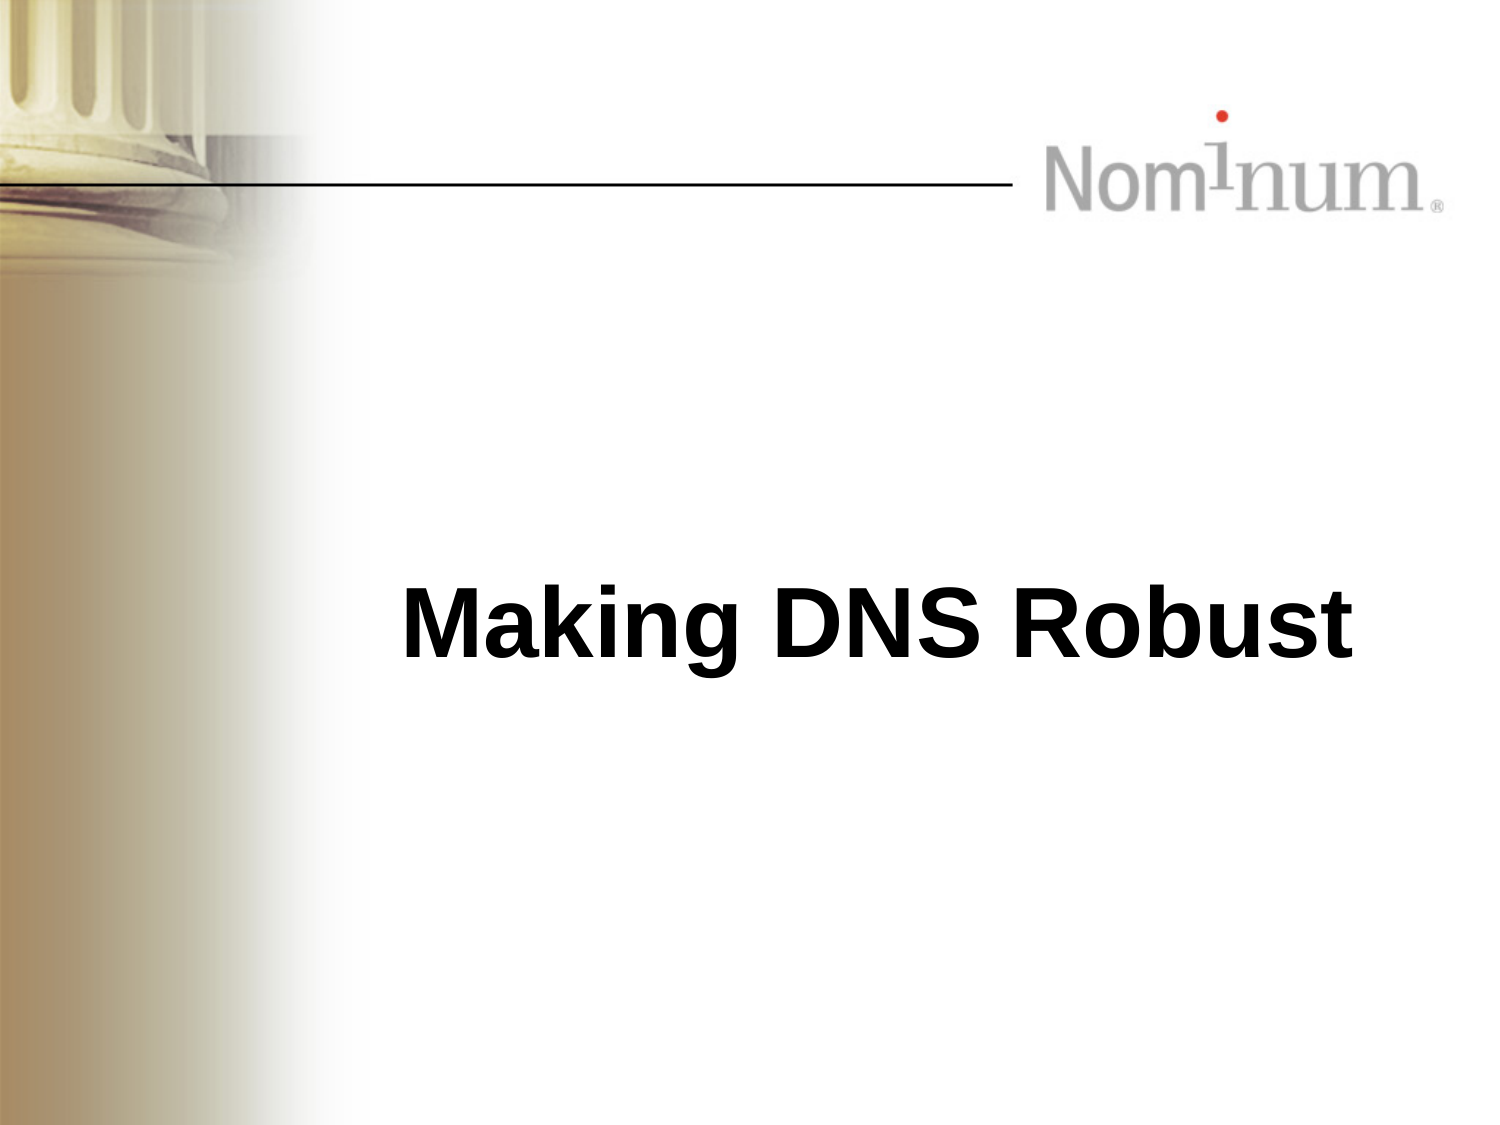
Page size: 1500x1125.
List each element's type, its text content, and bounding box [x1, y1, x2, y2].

title Making DNS Robust [400, 442, 1389, 685]
picture [0, 0, 1500, 1125]
